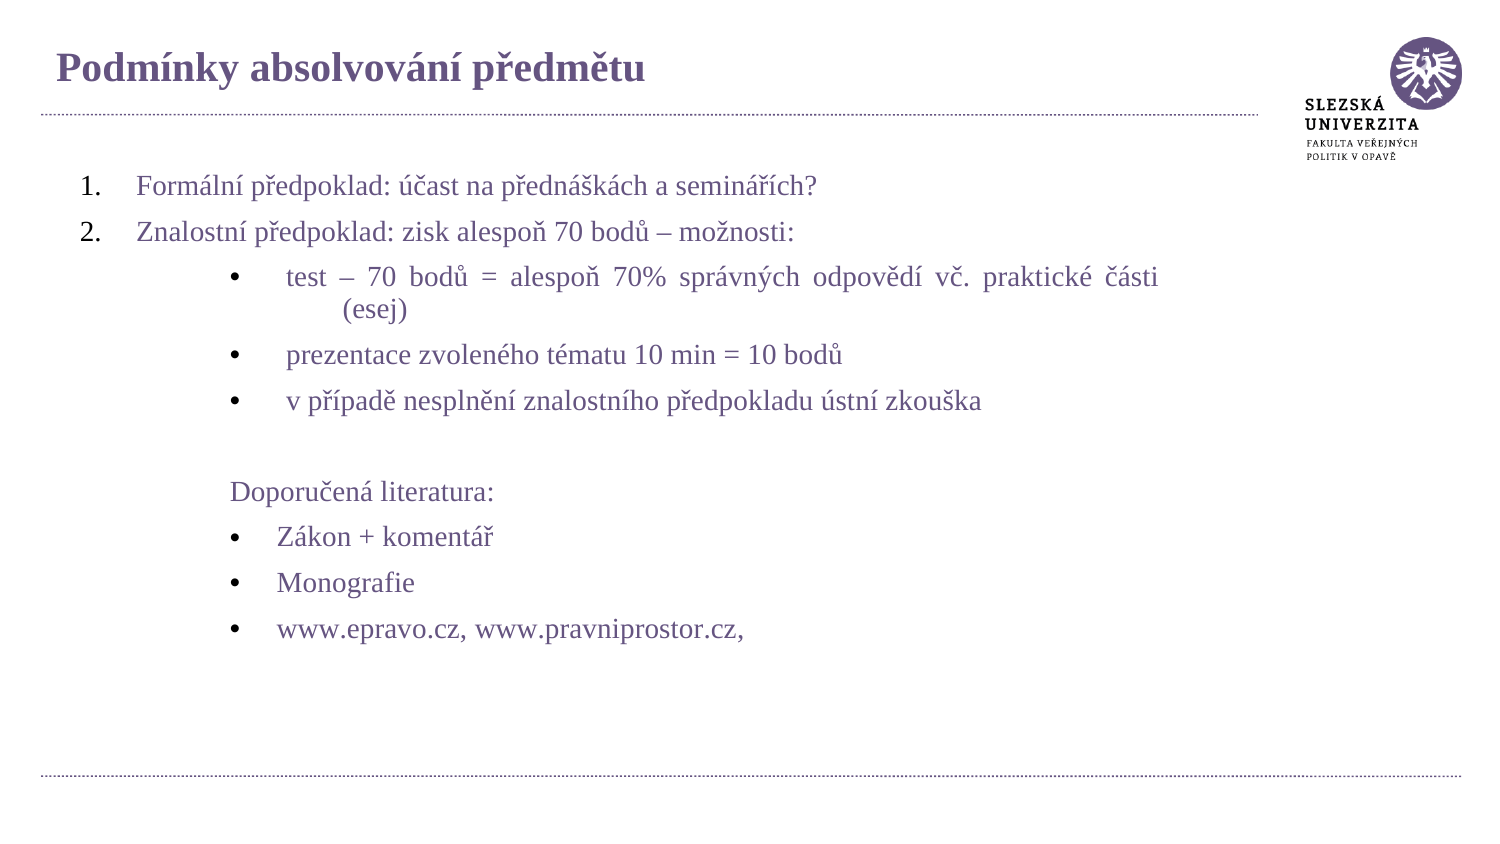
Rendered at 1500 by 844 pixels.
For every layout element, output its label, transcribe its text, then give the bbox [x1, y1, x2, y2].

text_box Formální předpoklad: účast na přednáškách a seminářích? Znalostní předpoklad: zisk alespoň 70 bodů – možnosti: test – 70 bodů = alespoň 70% správných odpovědí vč. praktické části (esej) prezentace zvoleného tématu 10 min = 10 bodů v případě nesplnění znalostního předpokladu ústní zkouška Doporučená literatura: Zákon + komentář Monografie www.epravo.cz, www.pravniprostor.cz, [64, 161, 1176, 753]
title Podmínky absolvování předmětu [41, 32, 786, 116]
